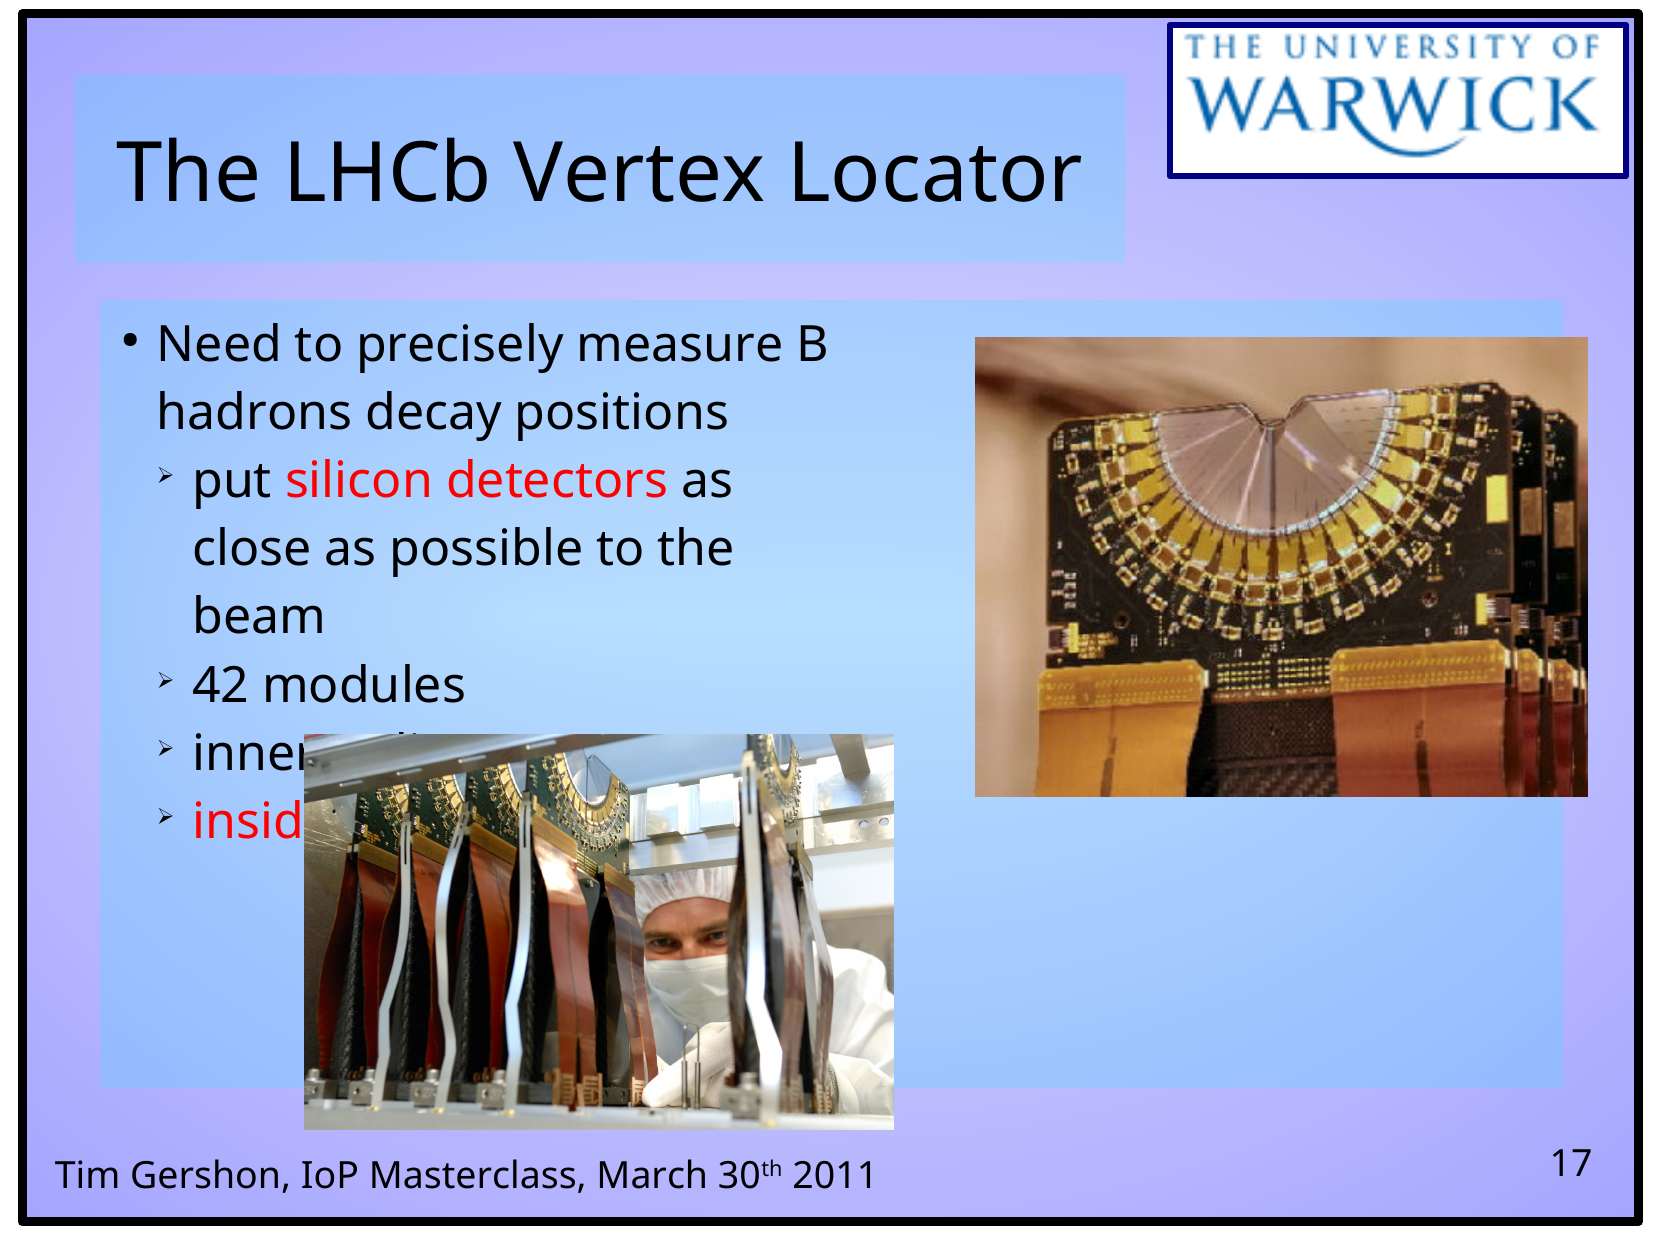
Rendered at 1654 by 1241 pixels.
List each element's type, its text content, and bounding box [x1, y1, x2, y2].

text_box [22, 13, 1639, 1222]
picture [1172, 27, 1623, 174]
text_box Need to precisely measure B hadrons decay positions put silicon detectors as close as possible to the beam 42 modules inner radius : 7 mm inside LHC vacuum system [71, 300, 863, 1088]
picture [975, 337, 1588, 797]
text_box Tim Gershon, IoP Masterclass, March 30th 2011 [72, 1136, 861, 1212]
text_box <number> [1533, 1125, 1609, 1201]
text_box The LHCb Vertex Locator [75, 75, 1126, 263]
picture [304, 734, 894, 1130]
